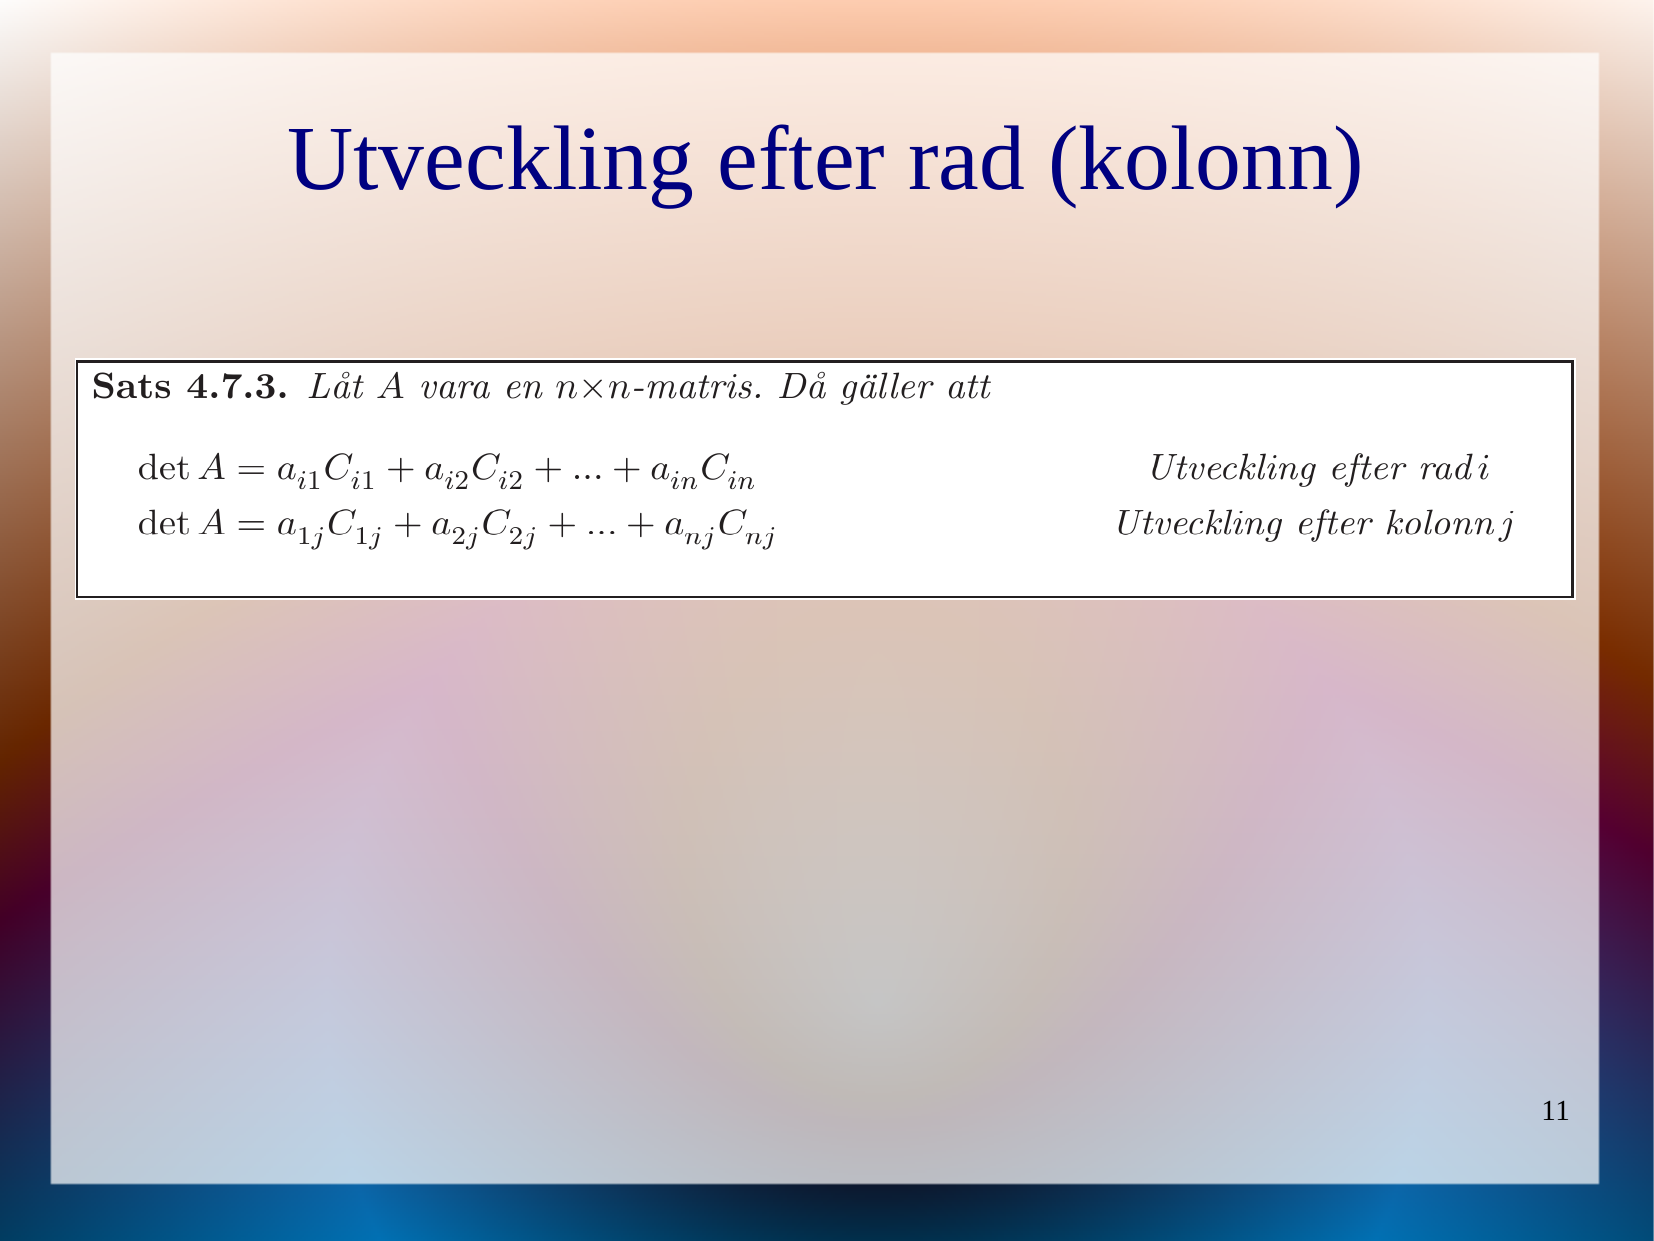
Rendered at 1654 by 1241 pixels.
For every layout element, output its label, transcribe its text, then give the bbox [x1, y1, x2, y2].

title Utveckling efter rad (kolonn) [82, 62, 1571, 256]
picture [0, 0, 1654, 1241]
